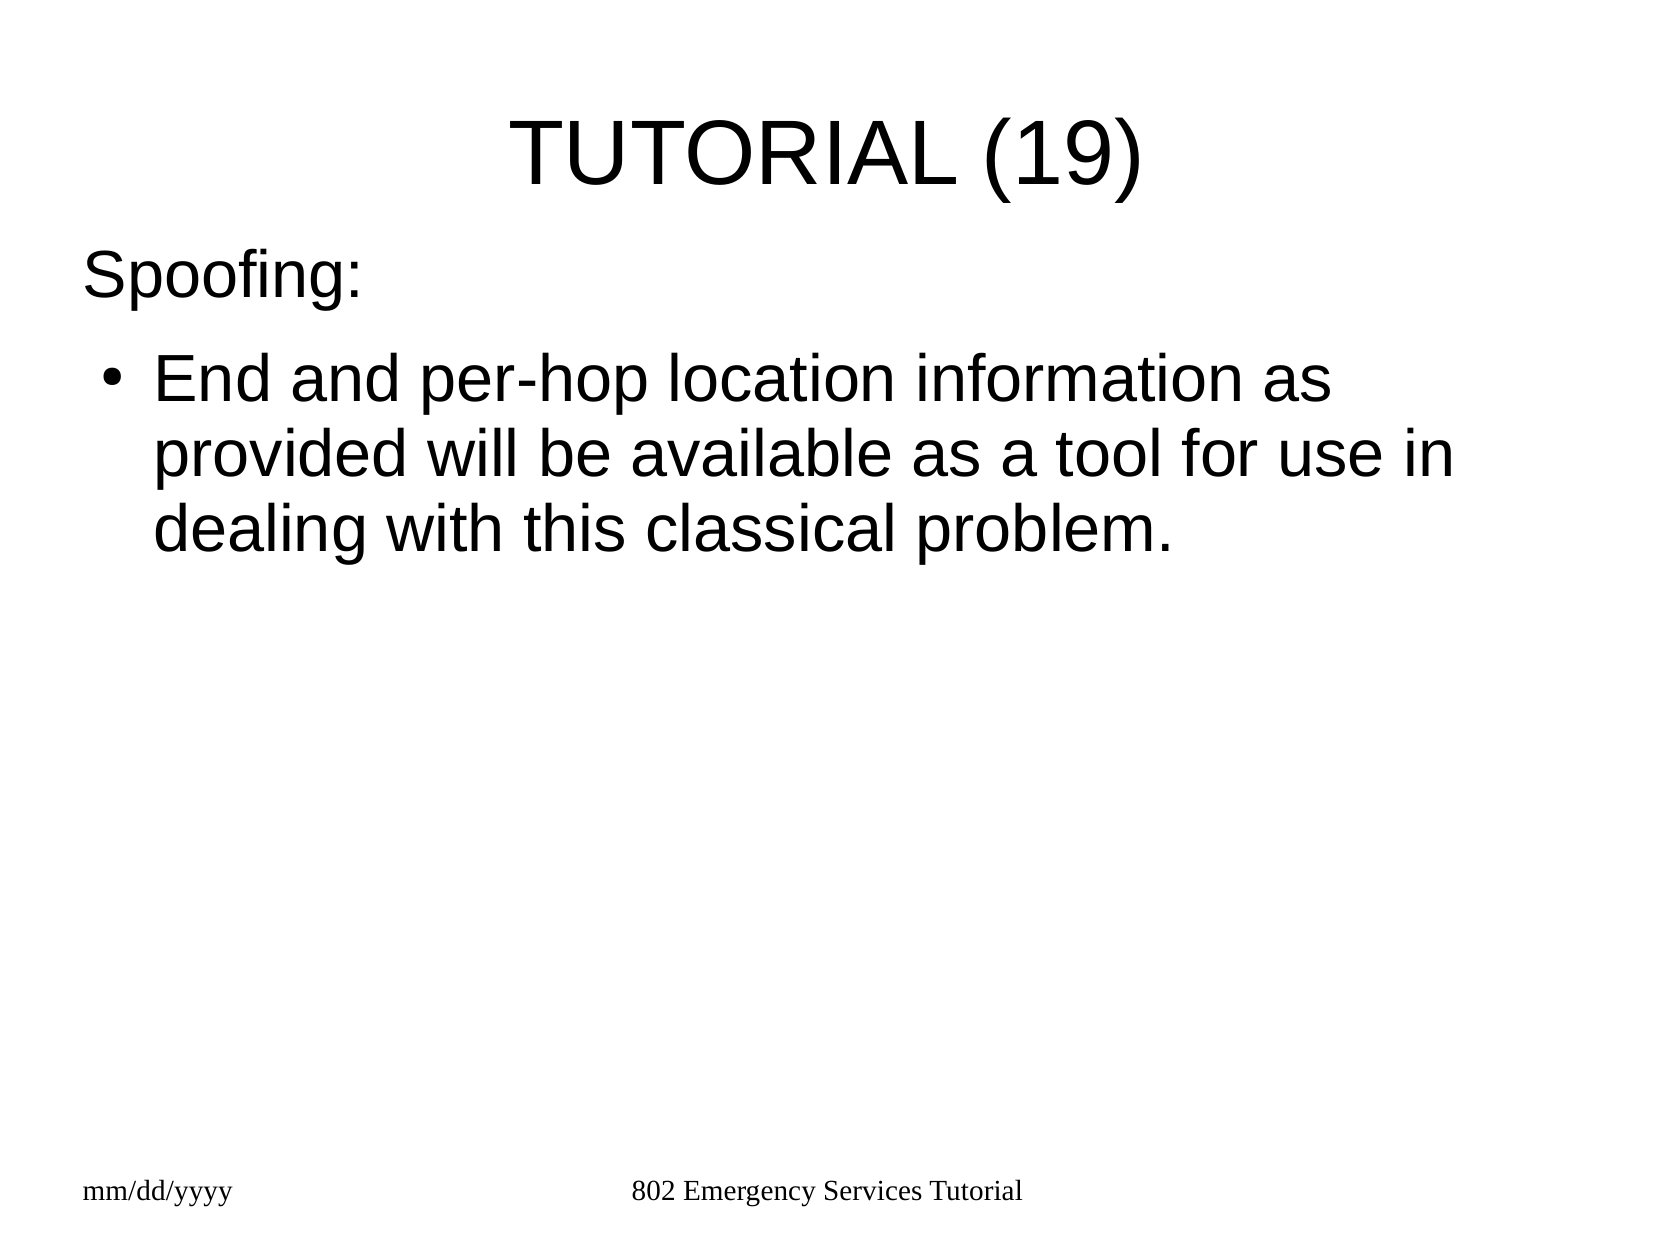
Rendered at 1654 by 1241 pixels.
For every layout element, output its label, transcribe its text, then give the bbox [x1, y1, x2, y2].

title TUTORIAL (19) [82, 49, 1571, 237]
list Spoofing: End and per-hop location information as provided will be available as a tool for use in dealing with this classical problem. [82, 237, 1571, 1041]
